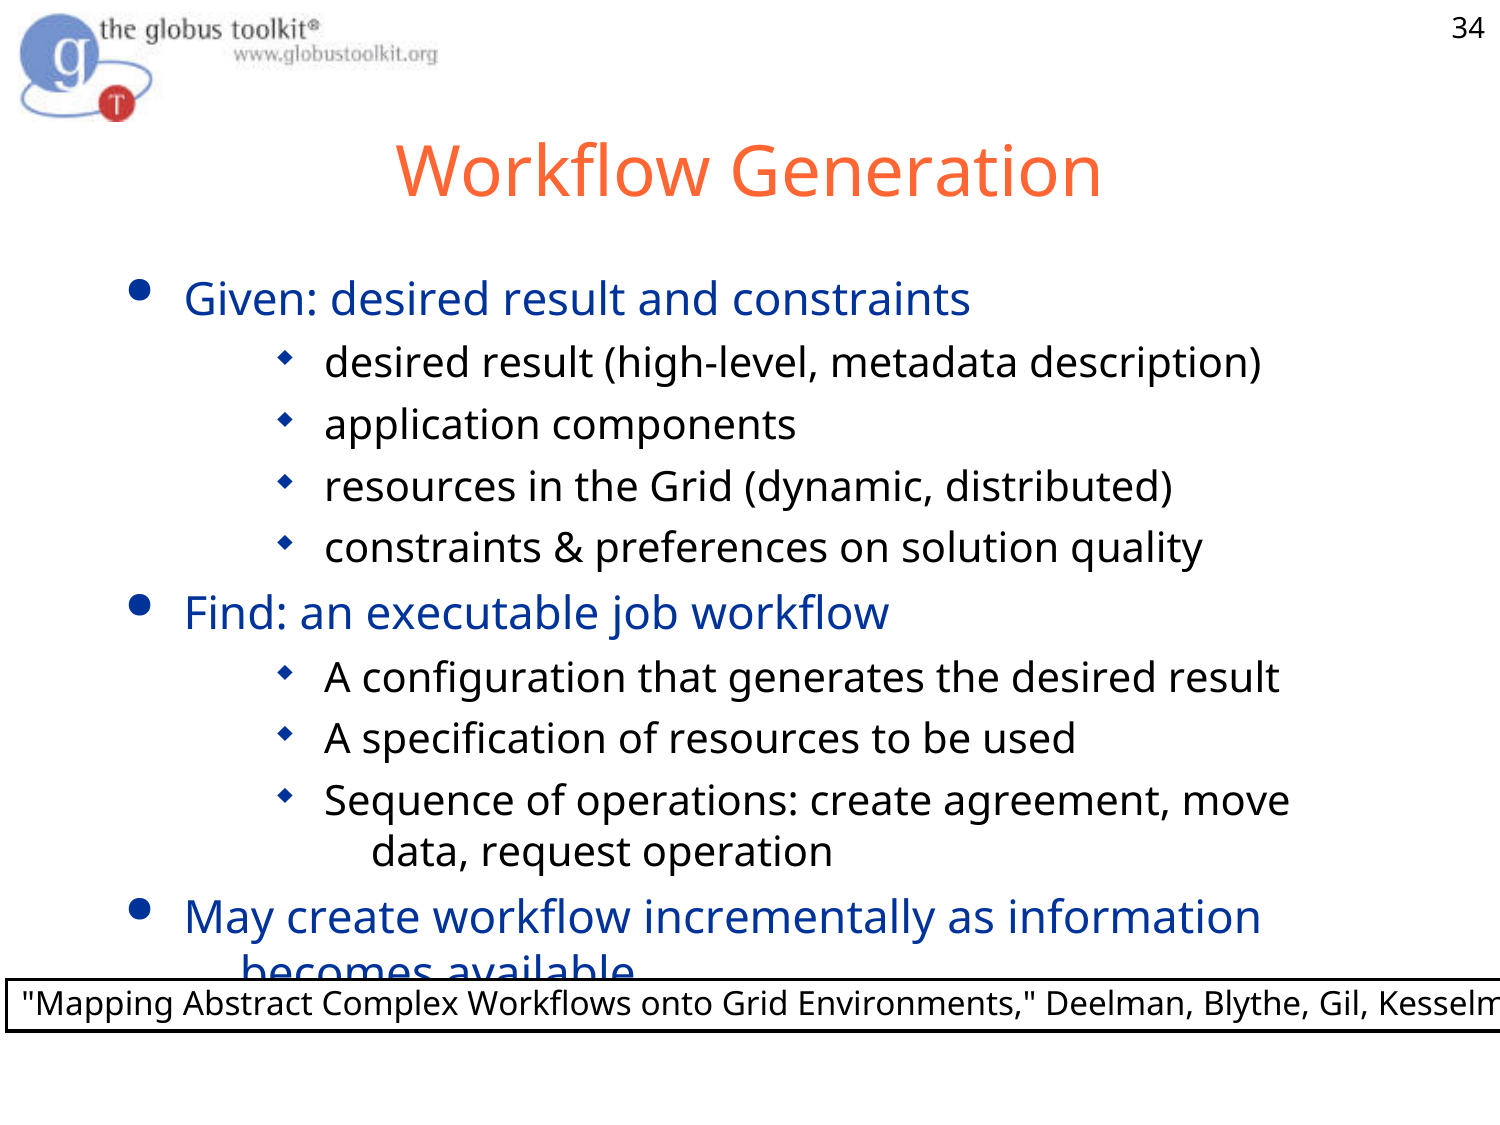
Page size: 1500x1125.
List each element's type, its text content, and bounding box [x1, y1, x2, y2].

text_box "Mapping Abstract Complex Workflows onto Grid Environments," Deelman, Blythe, Gil, Kesselman, Mehta, Vahi, Arbree, Cavanaugh, Blackburn, Lazzarini, Koranda, 2003. [6, 979, 1500, 1031]
picture [17, 12, 438, 122]
title Workflow Generation [112, 99, 1388, 225]
list Given: desired result and constraints desired result (high-level, metadata description) application components resources in the Grid (dynamic, distributed) constraints & preferences on solution quality Find: an executable job workflow A configuration that generates the desired result A specification of resources to be used Sequence of operations: create agreement, move data, request operation May create workflow incrementally as information becomes available [112, 262, 1388, 976]
